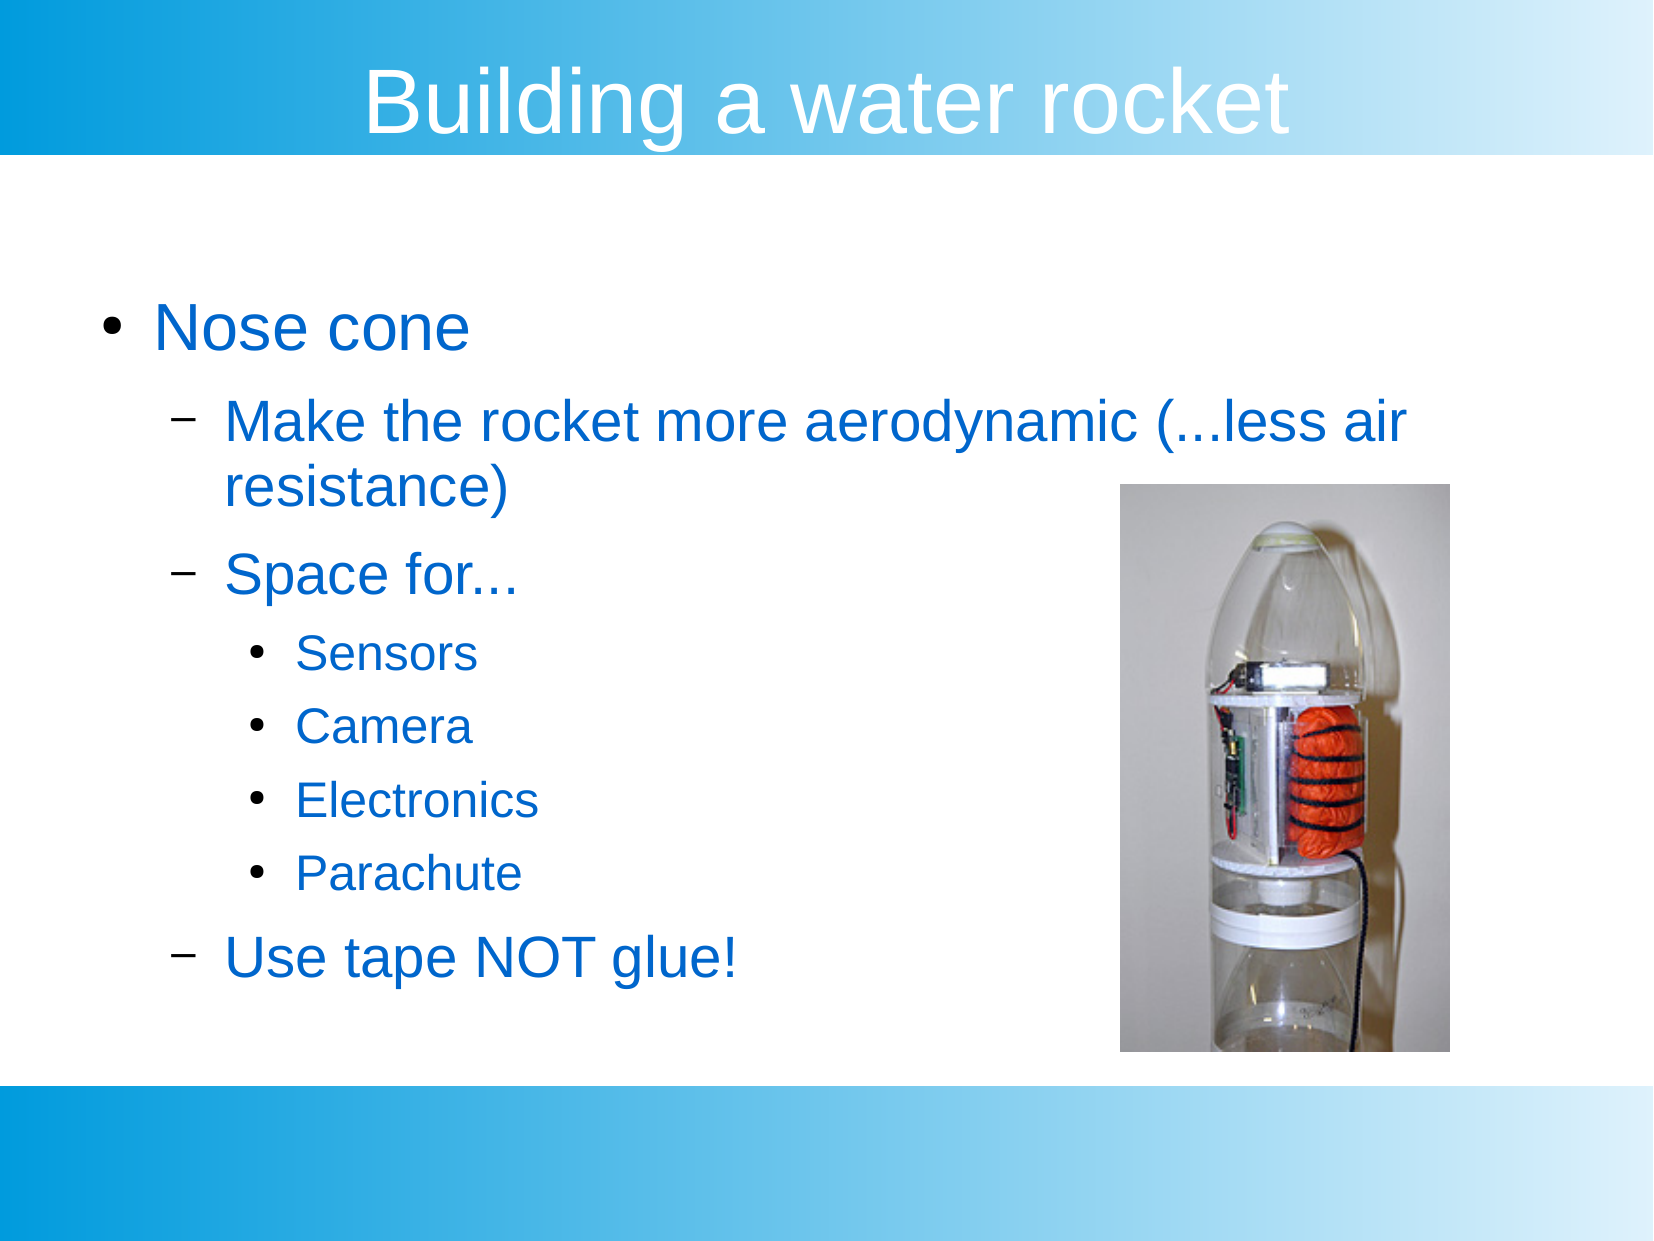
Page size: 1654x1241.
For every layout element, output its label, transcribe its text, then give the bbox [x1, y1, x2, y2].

list Nose cone Make the rocket more aerodynamic (...less air resistance) Space for... Sensors Camera Electronics Parachute Use tape NOT glue! [82, 290, 1571, 1010]
title Building a water rocket [82, 49, 1571, 155]
picture [1120, 484, 1450, 1052]
